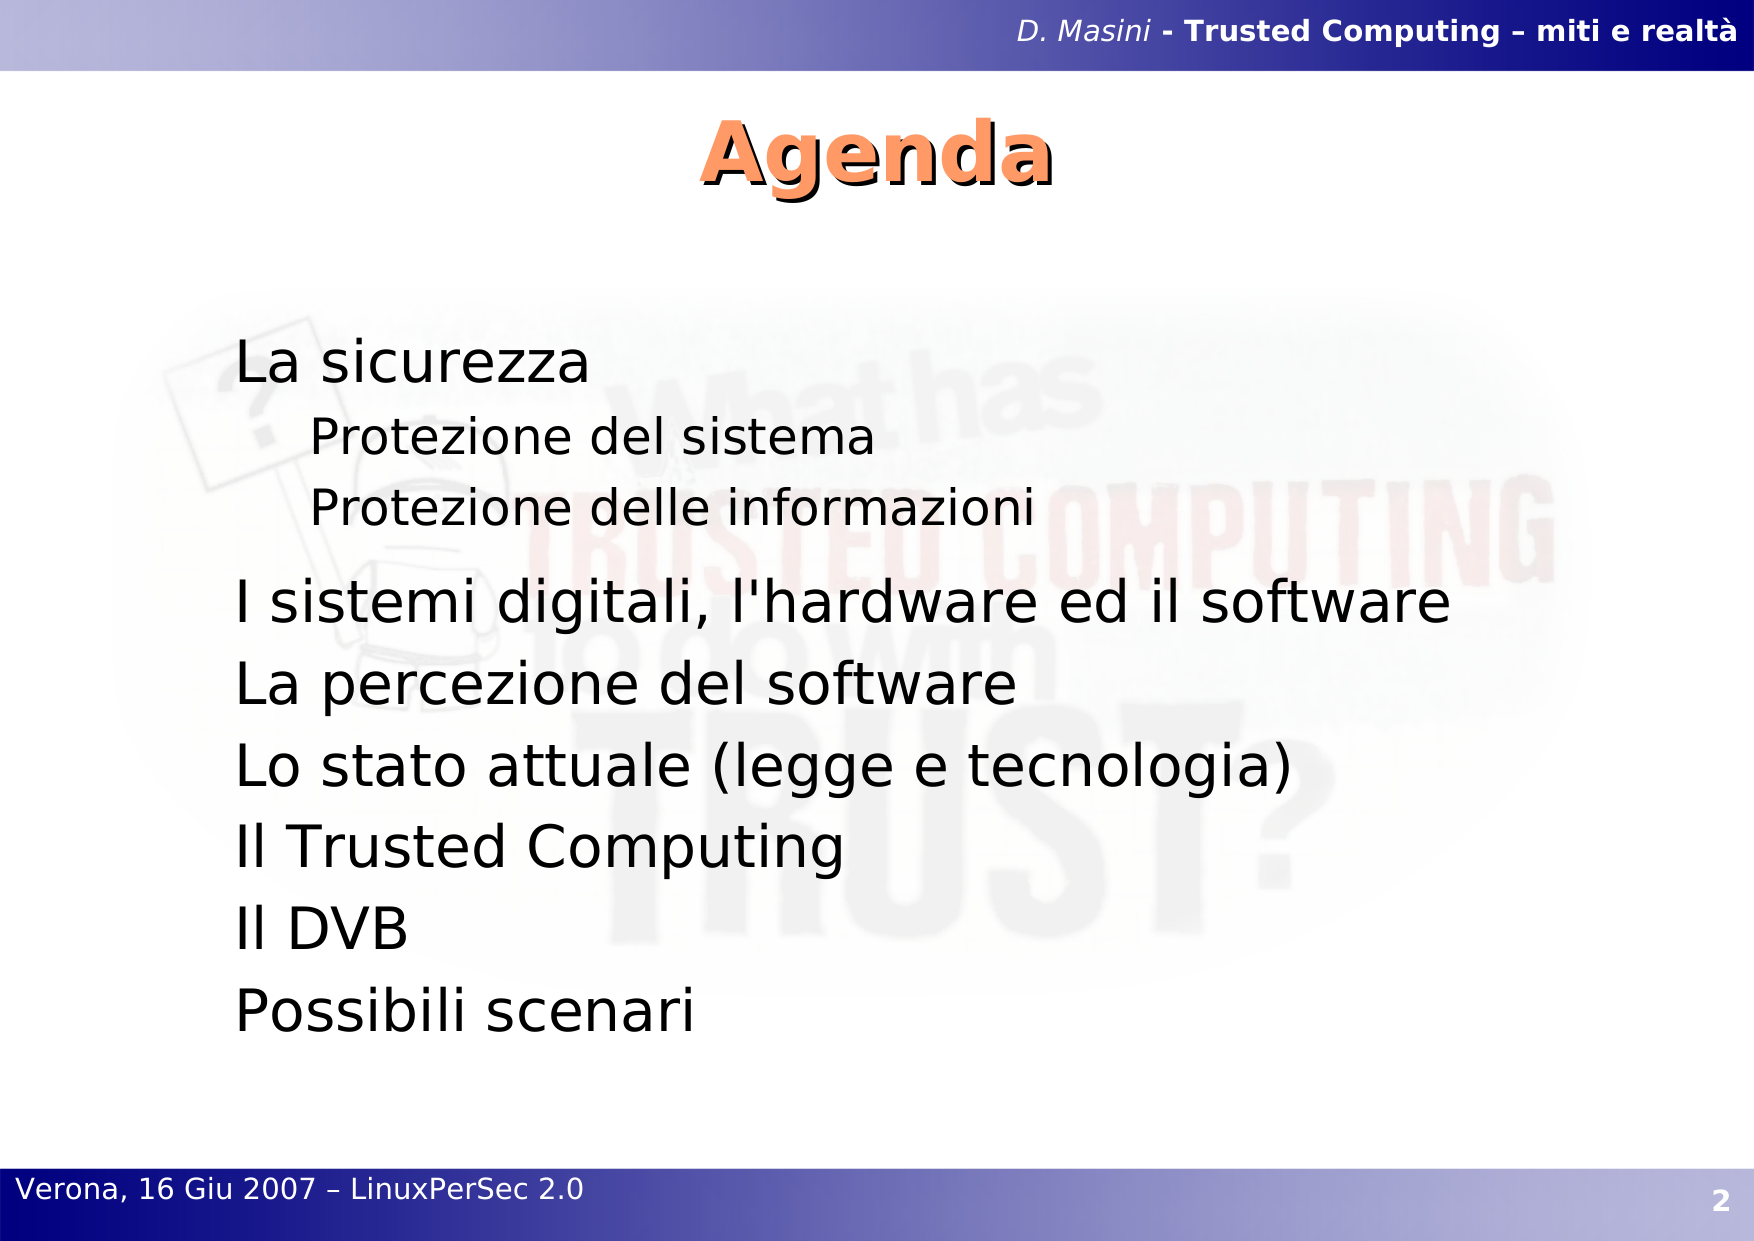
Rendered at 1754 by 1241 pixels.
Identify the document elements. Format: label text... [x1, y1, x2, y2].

list La sicurezza Protezione del sistema Protezione delle informazioni I sistemi digitali, l'hardware ed il software La percezione del software Lo stato attuale (legge e tecnologia) Il Trusted Computing Il DVB Possibili scenari [234, 330, 1520, 1081]
picture [0, 0, 1754, 1241]
title Agenda [87, 49, 1667, 257]
